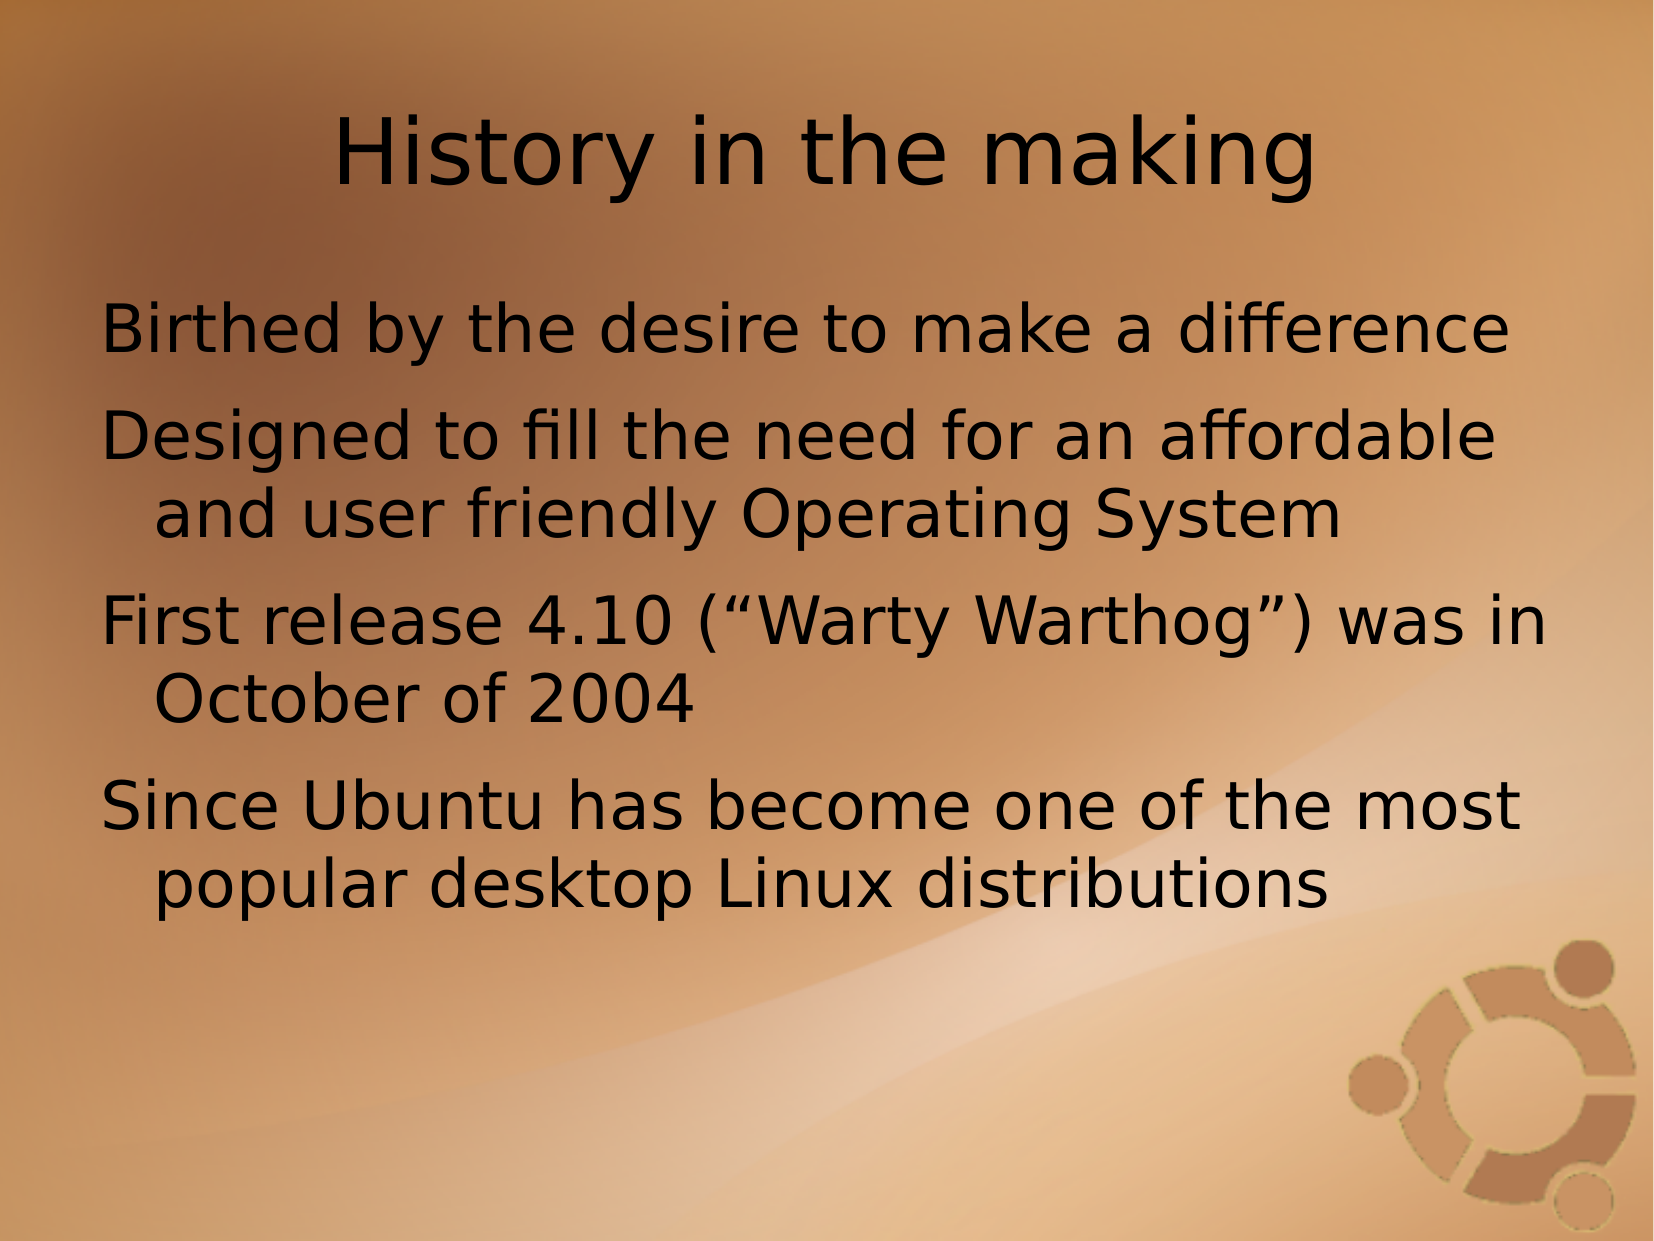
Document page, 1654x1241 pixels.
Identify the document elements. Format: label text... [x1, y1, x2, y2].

title History in the making [82, 56, 1571, 250]
list Birthed by the desire to make a difference Designed to fill the need for an affordable and user friendly Operating System First release 4.10 (“Warty Warthog”) was in October of 2004 Since Ubuntu has become one of the most popular desktop Linux distributions [82, 290, 1571, 1094]
picture [0, 0, 1654, 1241]
